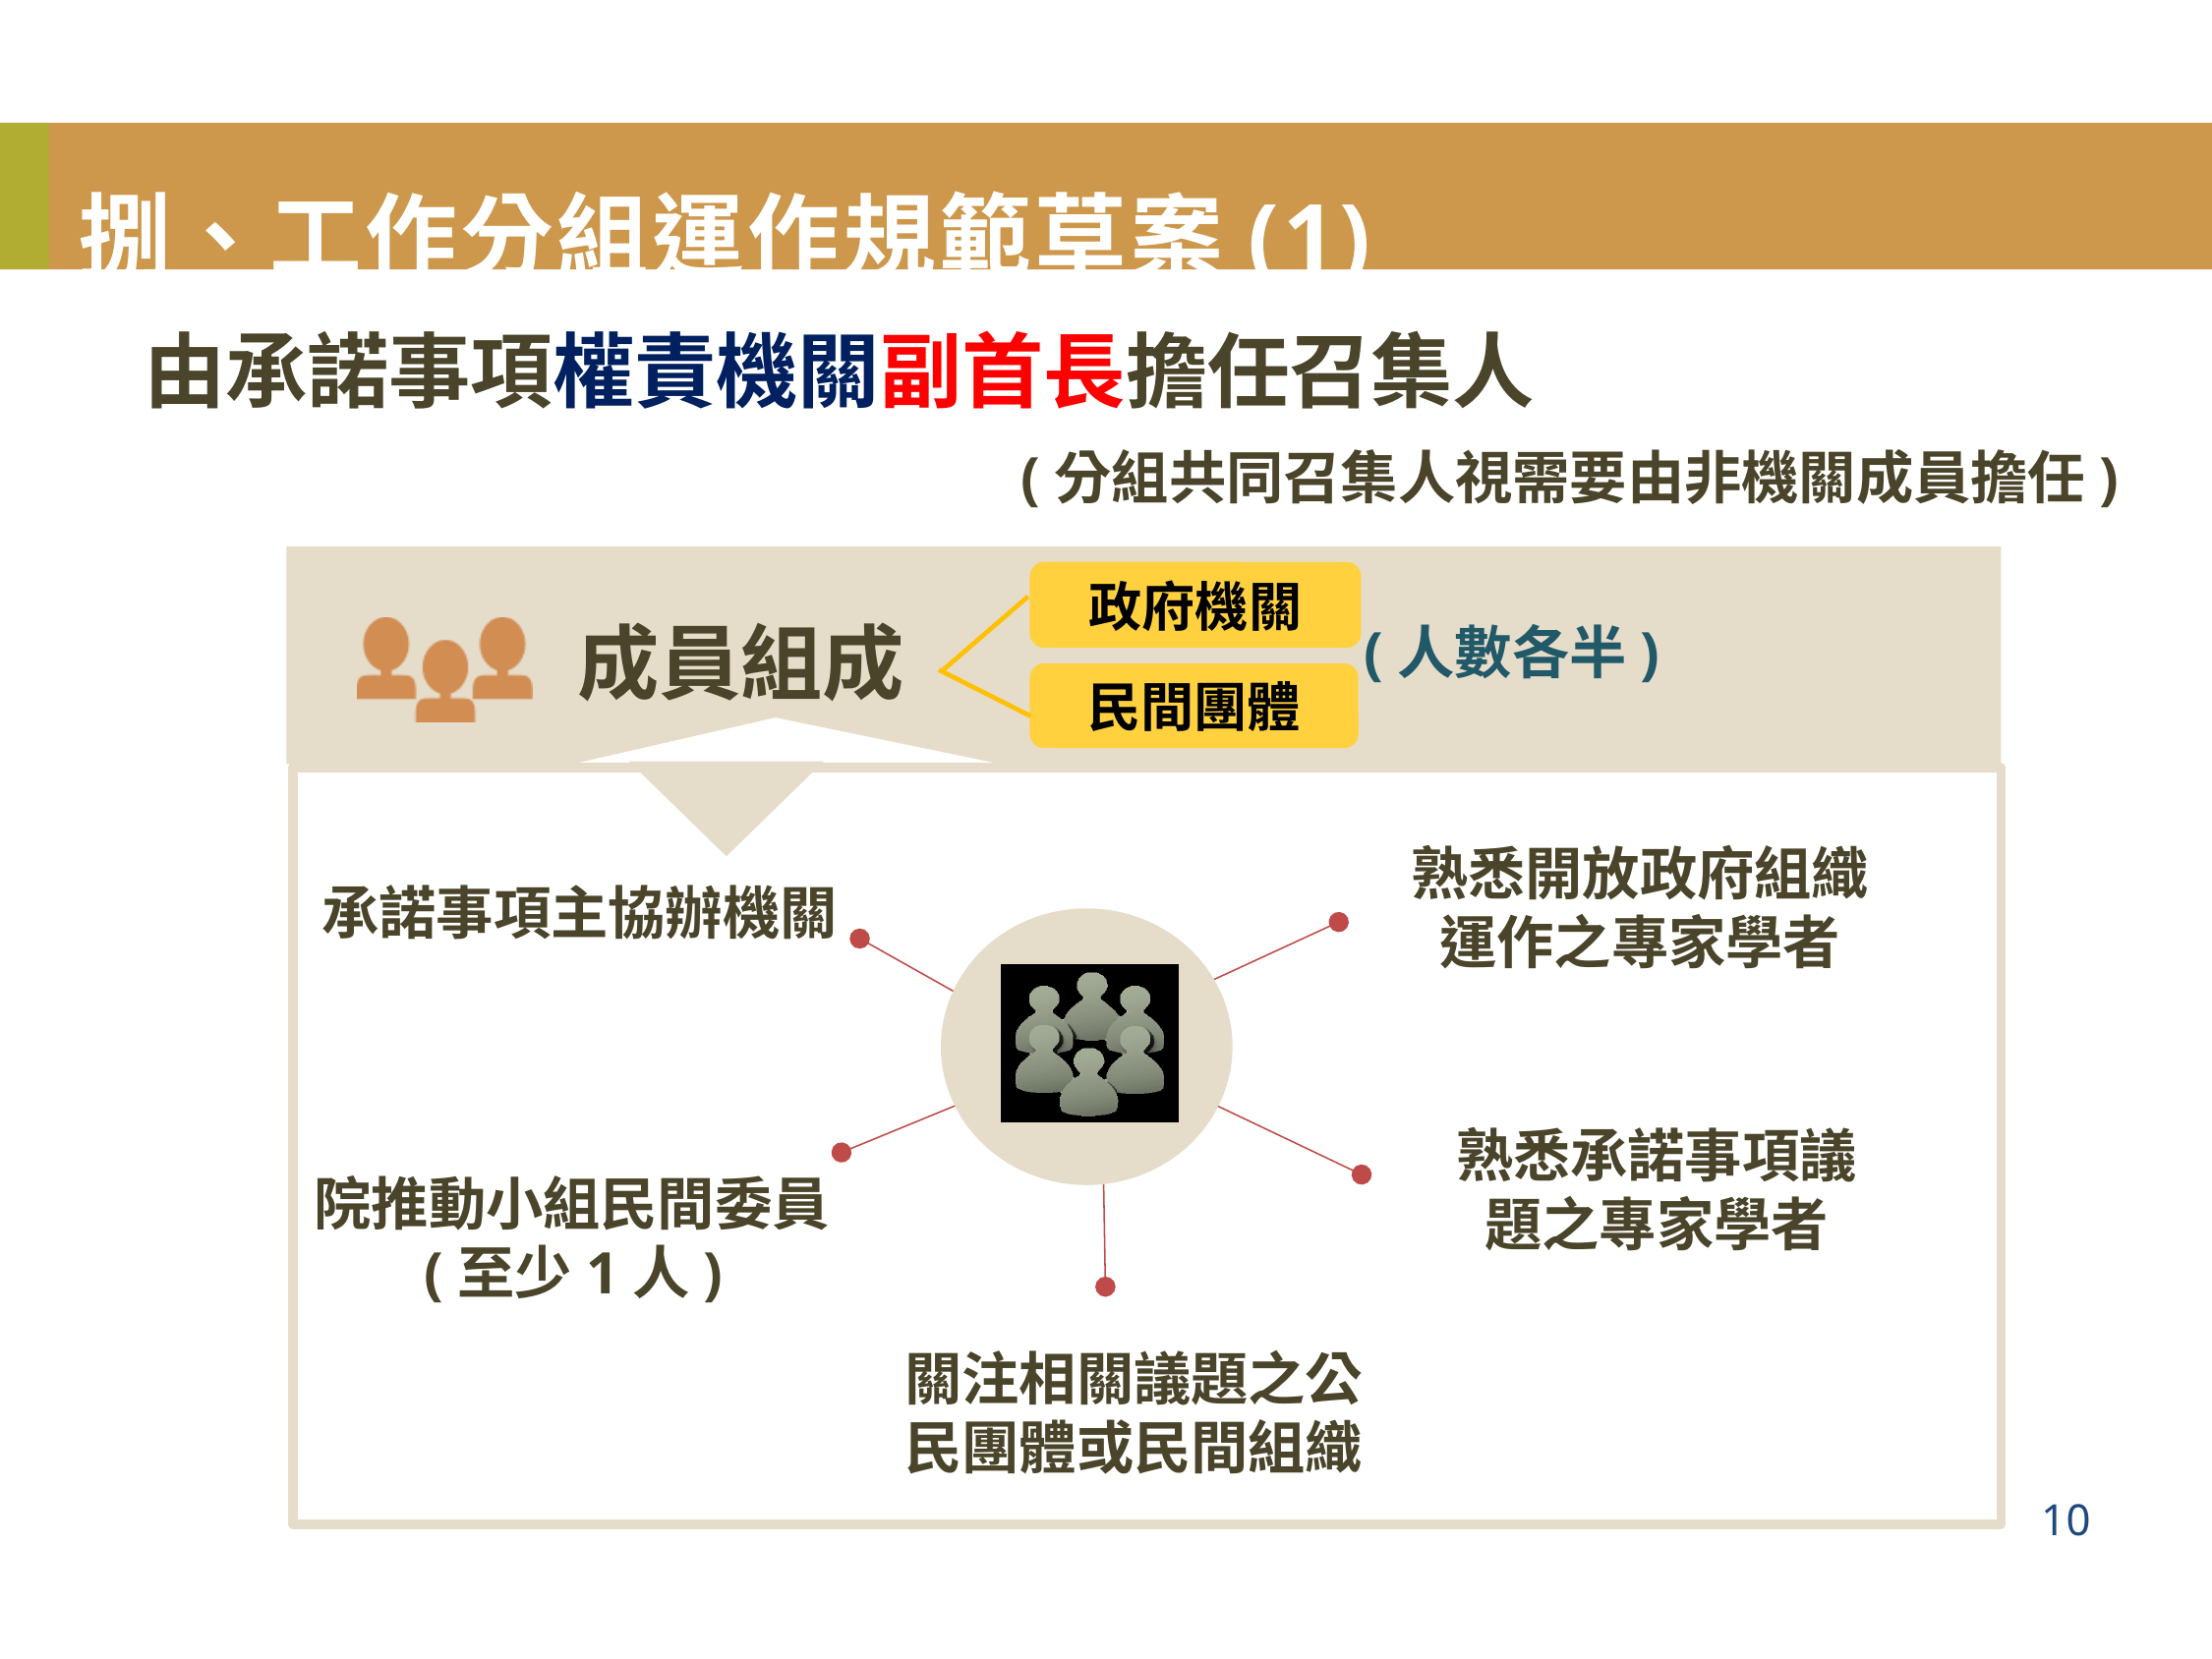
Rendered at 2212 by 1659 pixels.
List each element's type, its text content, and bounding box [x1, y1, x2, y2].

text_box 熟悉承諾事項議題之專家學者 [1426, 1112, 1888, 1265]
text_box 政府機關 [1029, 561, 1362, 649]
text_box [628, 761, 824, 857]
text_box 由承諾事項權責機關副首長擔任召集人 [129, 312, 1550, 426]
text_box 院推動小組民間委員(至少1人) [299, 1161, 848, 1313]
picture [357, 617, 533, 722]
text_box [940, 908, 1233, 1185]
text_box (分組共同召集人視需要由非機關成員擔任) [1007, 433, 2133, 518]
text_box 10 [2041, 1492, 2135, 1545]
text_box (人數各半) [1350, 608, 1675, 693]
text_box 捌、工作分組運作規範草案(1) [79, 178, 2119, 289]
text_box 承諾事項主協辦機關 [287, 869, 872, 953]
text_box [0, 122, 2212, 270]
text_box 熟悉開放政府組織運作之專家學者 [1393, 830, 1888, 983]
text_box 民間團體 [1029, 663, 1359, 749]
text_box 成員組成 [562, 603, 920, 717]
text_box [286, 546, 2002, 765]
text_box 關注相關議題之公民團體或民間組織 [890, 1335, 1405, 1488]
picture [1001, 964, 1179, 1122]
